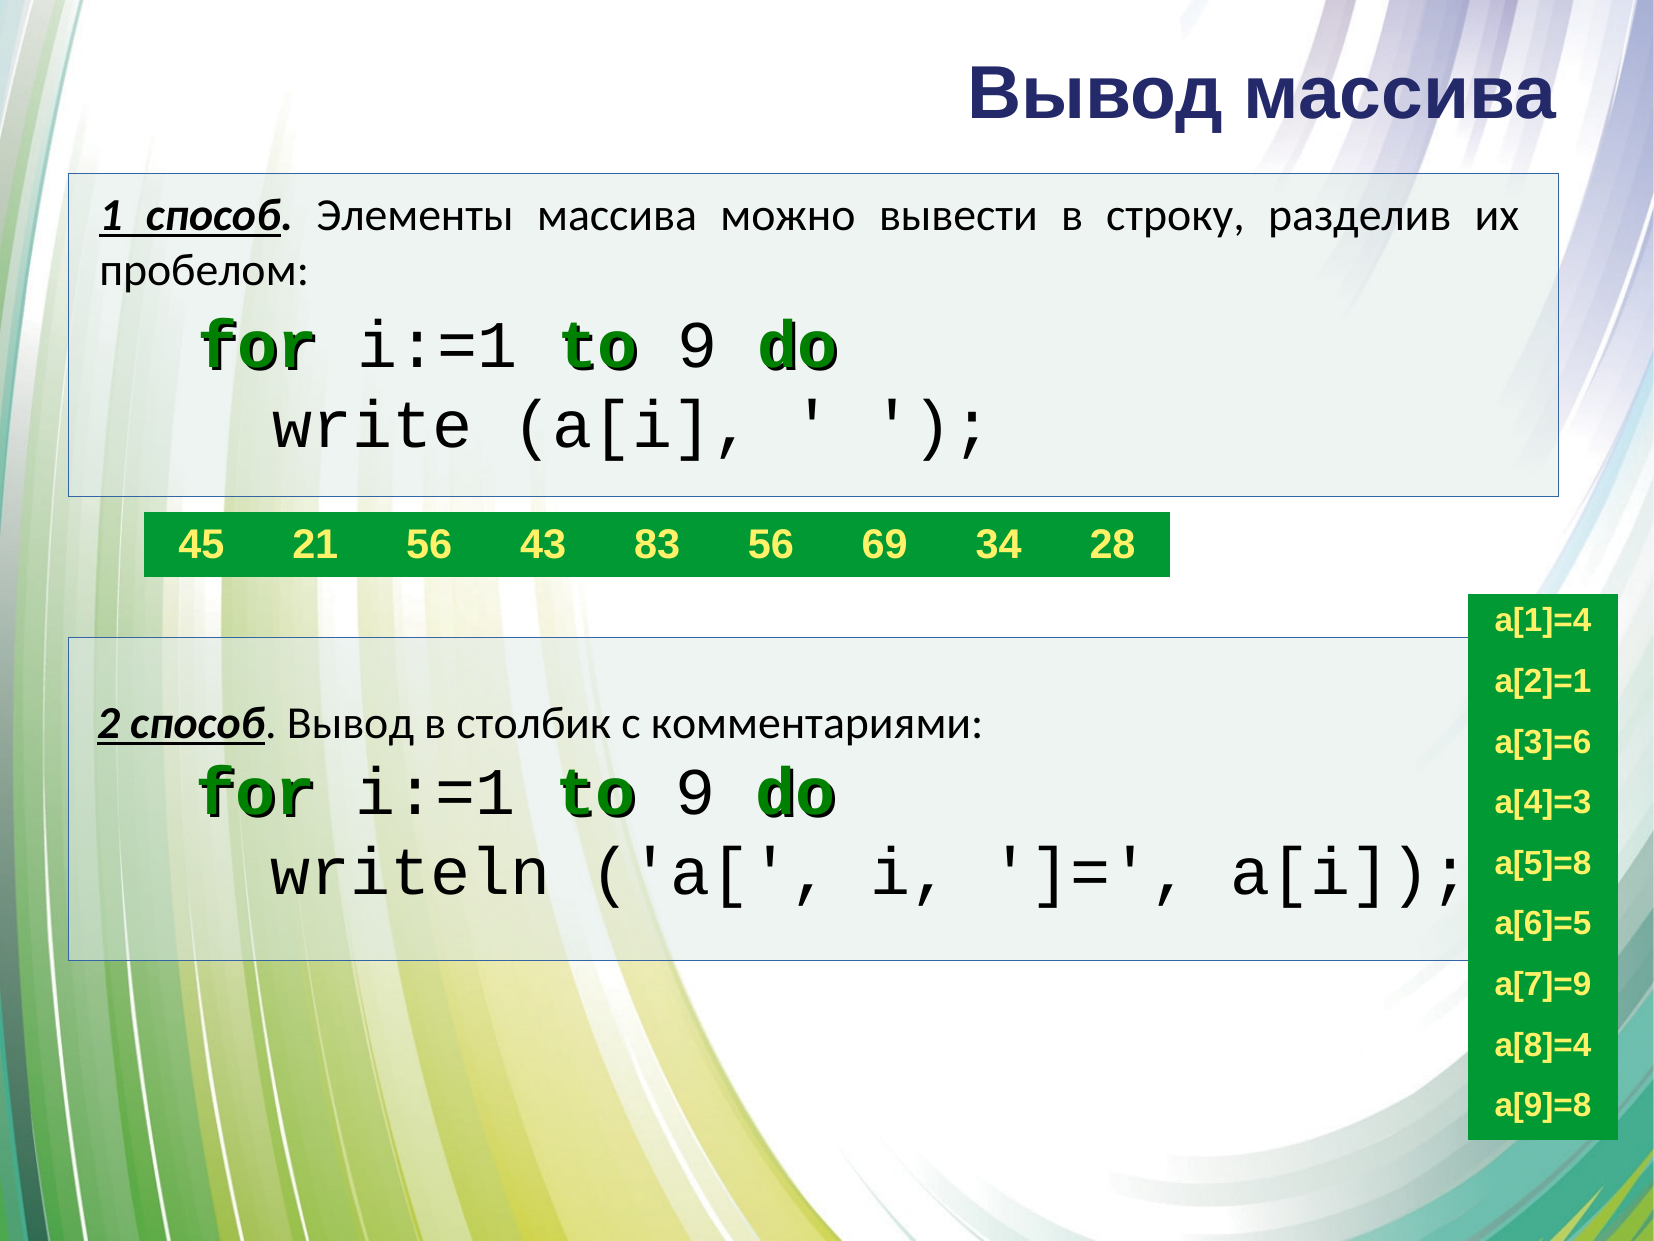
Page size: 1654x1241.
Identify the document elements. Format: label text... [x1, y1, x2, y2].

table_header 69 [828, 512, 942, 577]
table_header 56 [372, 512, 486, 577]
table_header 28 [1056, 512, 1170, 577]
table_cell a[4]=3 [1468, 776, 1618, 837]
table_cell a[3]=6 [1468, 715, 1618, 776]
text_box 1 способ. Элементы массива можно вывести в строку, разделив их пробелом: for i:=1 to 9 do write (a[i], ' '); [84, 177, 1536, 539]
table_header 45 [144, 512, 258, 577]
table_cell a[7]=9 [1468, 958, 1618, 1018]
picture [0, 0, 1654, 1241]
table_header 56 [714, 512, 828, 577]
table_header 83 [600, 512, 714, 577]
table_cell a[6]=5 [1468, 897, 1618, 958]
text_box [68, 173, 1559, 497]
text_box Вывод массива [110, 34, 1571, 152]
table_header a[1]=4 [1468, 594, 1618, 655]
table_cell a[5]=8 [1468, 837, 1618, 897]
table_header 21 [258, 512, 372, 577]
table_cell a[2]=1 [1468, 655, 1618, 715]
table_header 43 [486, 512, 600, 577]
text_box [68, 637, 1468, 961]
table_cell a[8]=4 [1468, 1018, 1618, 1079]
text_box 2 способ. Вывод в столбик с комментариями: for i:=1 to 9 do writeln ('a[', i, ']=', a[i]); [82, 685, 1468, 916]
table_cell a[9]=8 [1468, 1079, 1618, 1140]
table_header 34 [942, 512, 1056, 577]
